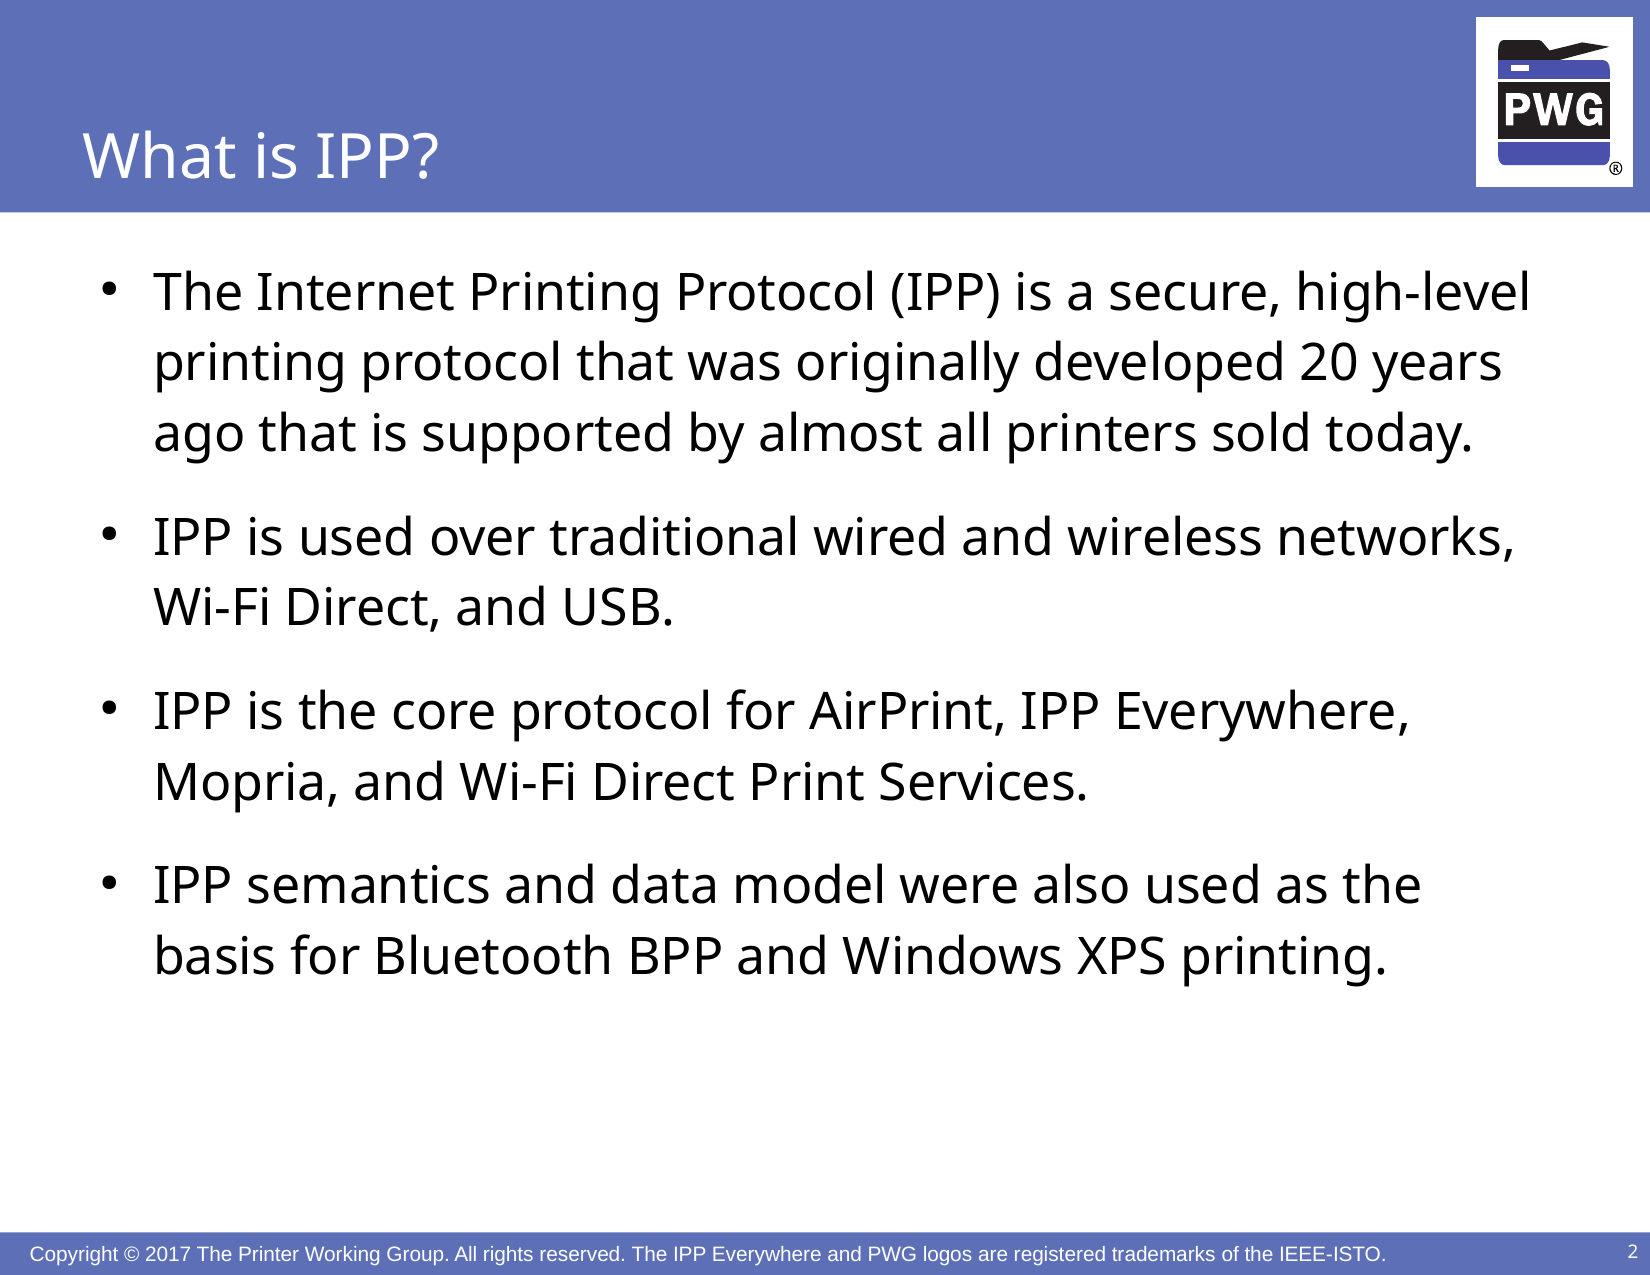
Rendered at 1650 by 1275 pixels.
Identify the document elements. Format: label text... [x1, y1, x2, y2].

title What is IPP? [82, 8, 1449, 198]
list The Internet Printing Protocol (IPP) is a secure, high-level printing protocol that was originally developed 20 years ago that is supported by almost all printers sold today. IPP is used over traditional wired and wireless networks, Wi-Fi Direct, and USB. IPP is the core protocol for AirPrint, IPP Everywhere, Mopria, and Wi-Fi Direct Print Services. IPP semantics and data model were also used as the basis for Bluetooth BPP and Windows XPS printing. [82, 254, 1568, 1233]
